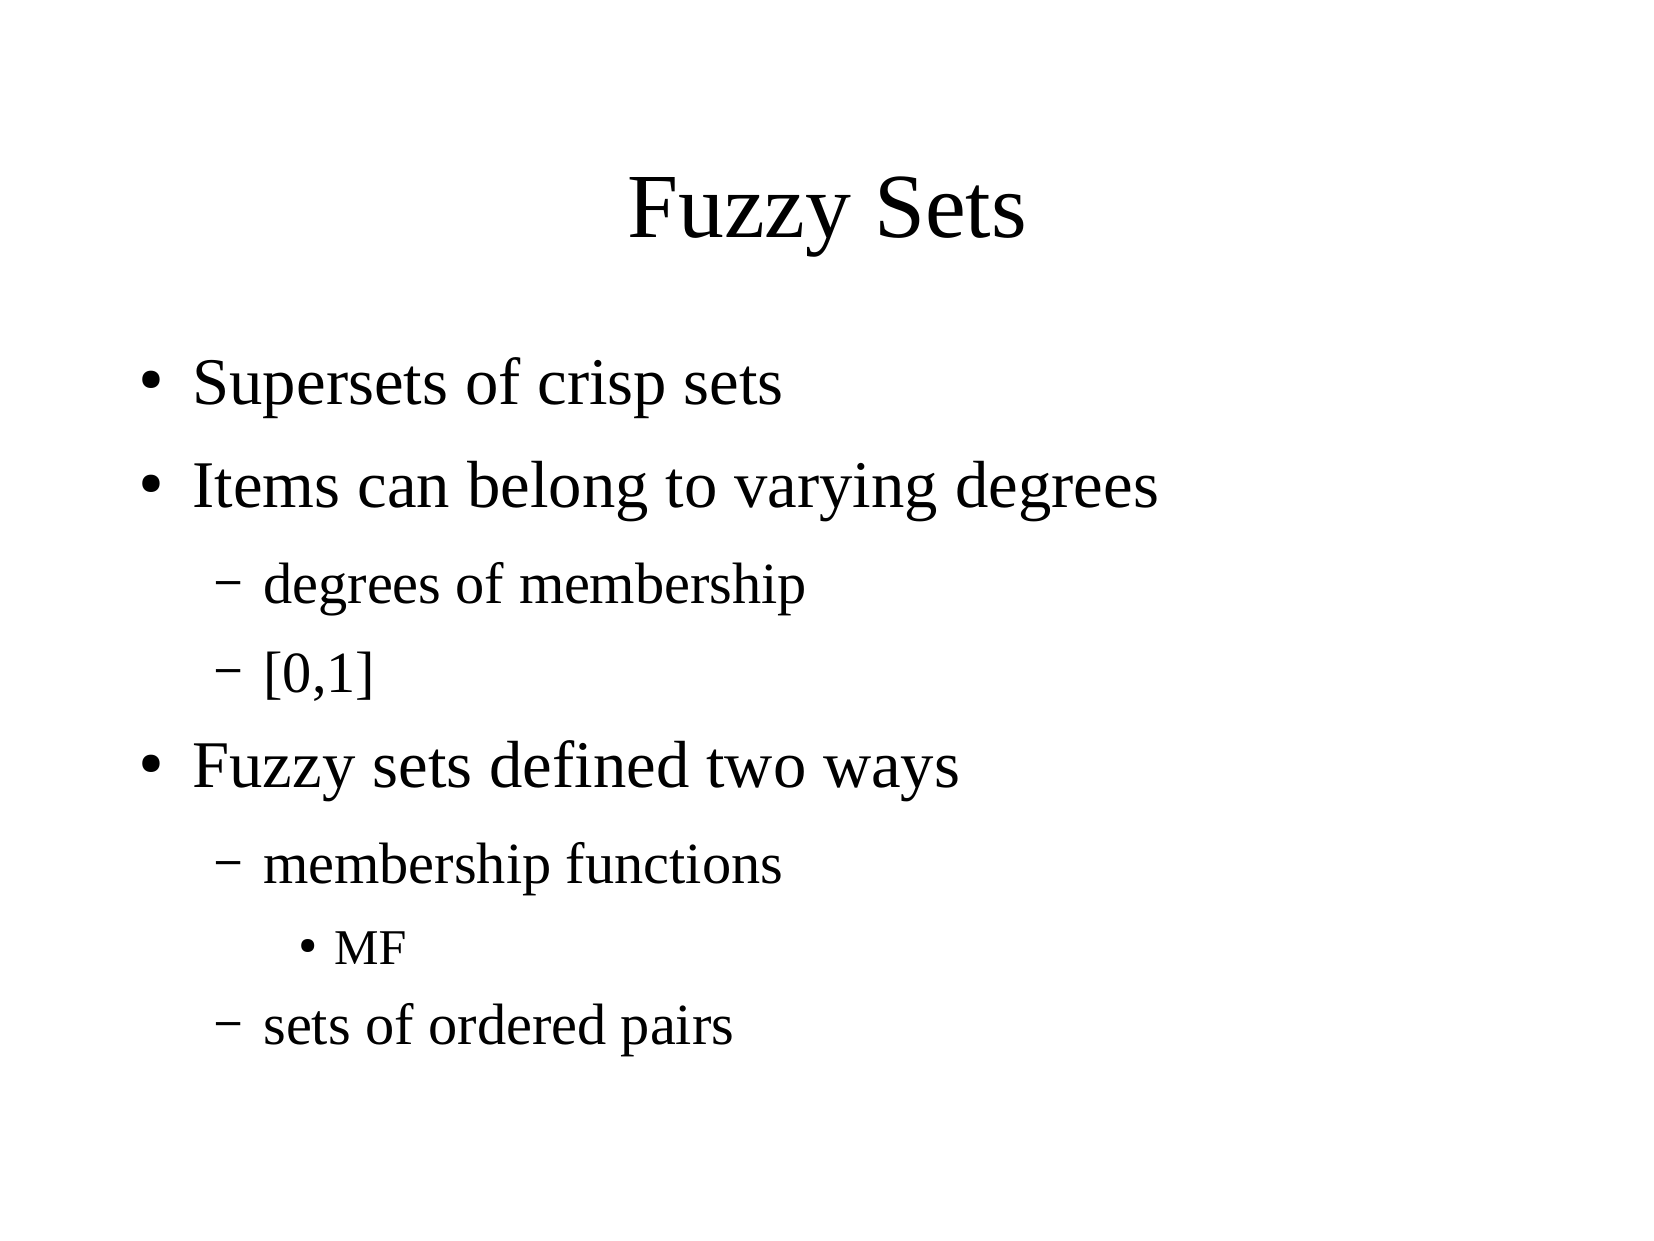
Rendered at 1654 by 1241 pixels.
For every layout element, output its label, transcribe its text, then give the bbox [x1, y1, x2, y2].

list Supersets of crisp sets Items can belong to varying degrees degrees of membership [0,1] Fuzzy sets defined two ways membership functions MF sets of ordered pairs [121, 344, 1534, 1127]
title Fuzzy Sets [121, 102, 1534, 311]
